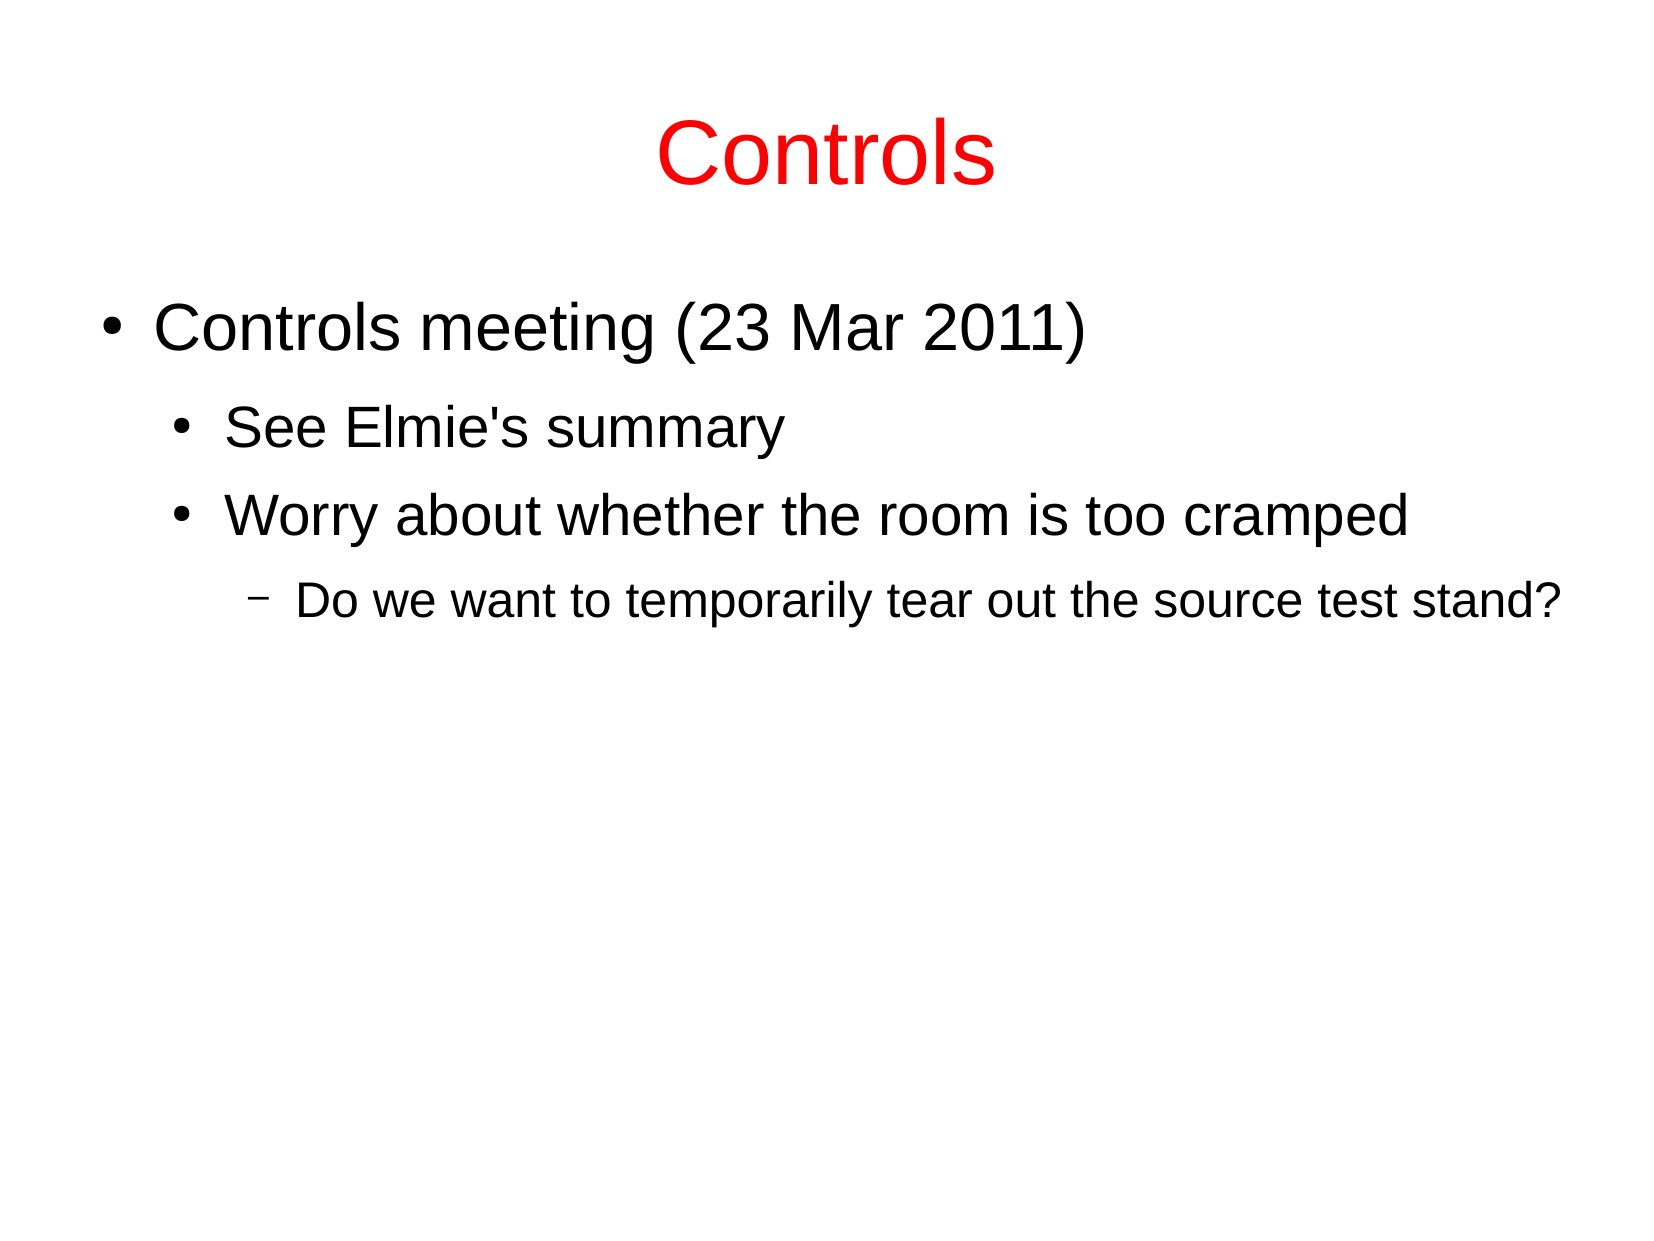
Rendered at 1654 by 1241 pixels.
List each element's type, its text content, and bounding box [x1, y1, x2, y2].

title Controls [82, 49, 1571, 257]
list Controls meeting (23 Mar 2011) See Elmie's summary Worry about whether the room is too cramped Do we want to temporarily tear out the source test stand? [82, 290, 1571, 1109]
